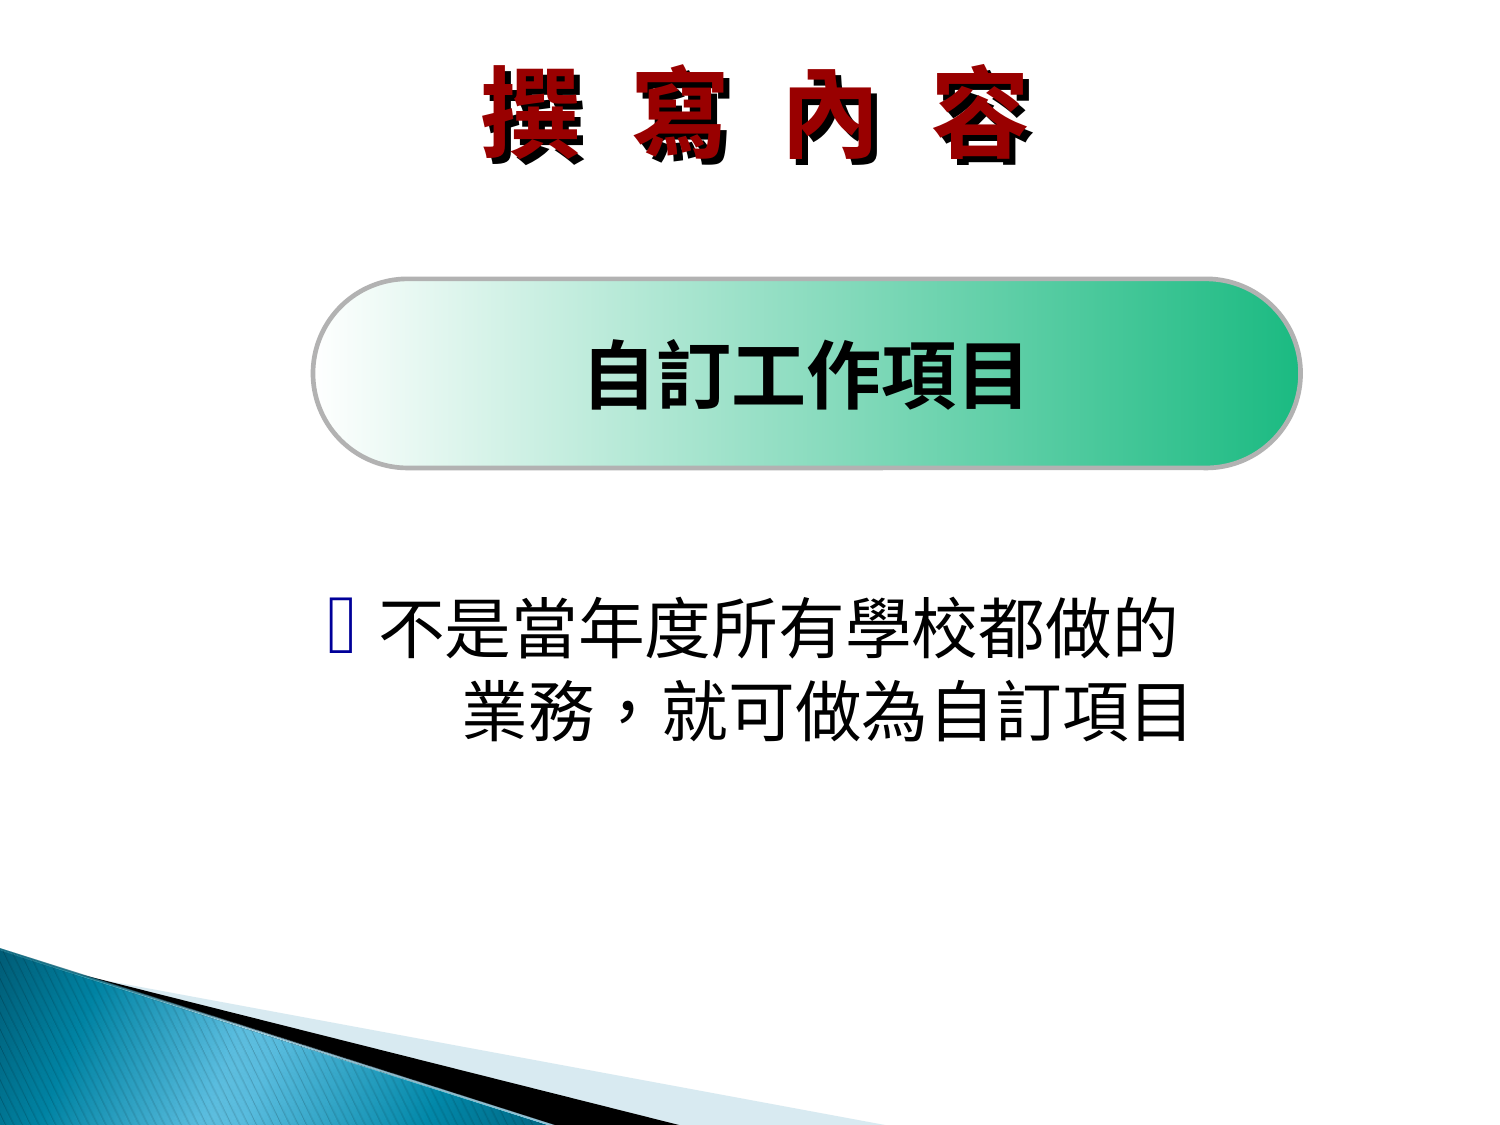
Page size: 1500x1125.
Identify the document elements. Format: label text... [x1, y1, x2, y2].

picture [0, 946, 559, 1125]
text_box 撰 寫 內 容 [64, 42, 1447, 173]
text_box 不是當年度所有學校都做的 業務，就可做為自訂項目 [312, 562, 1306, 835]
text_box 自訂工作項目 [312, 278, 1301, 468]
